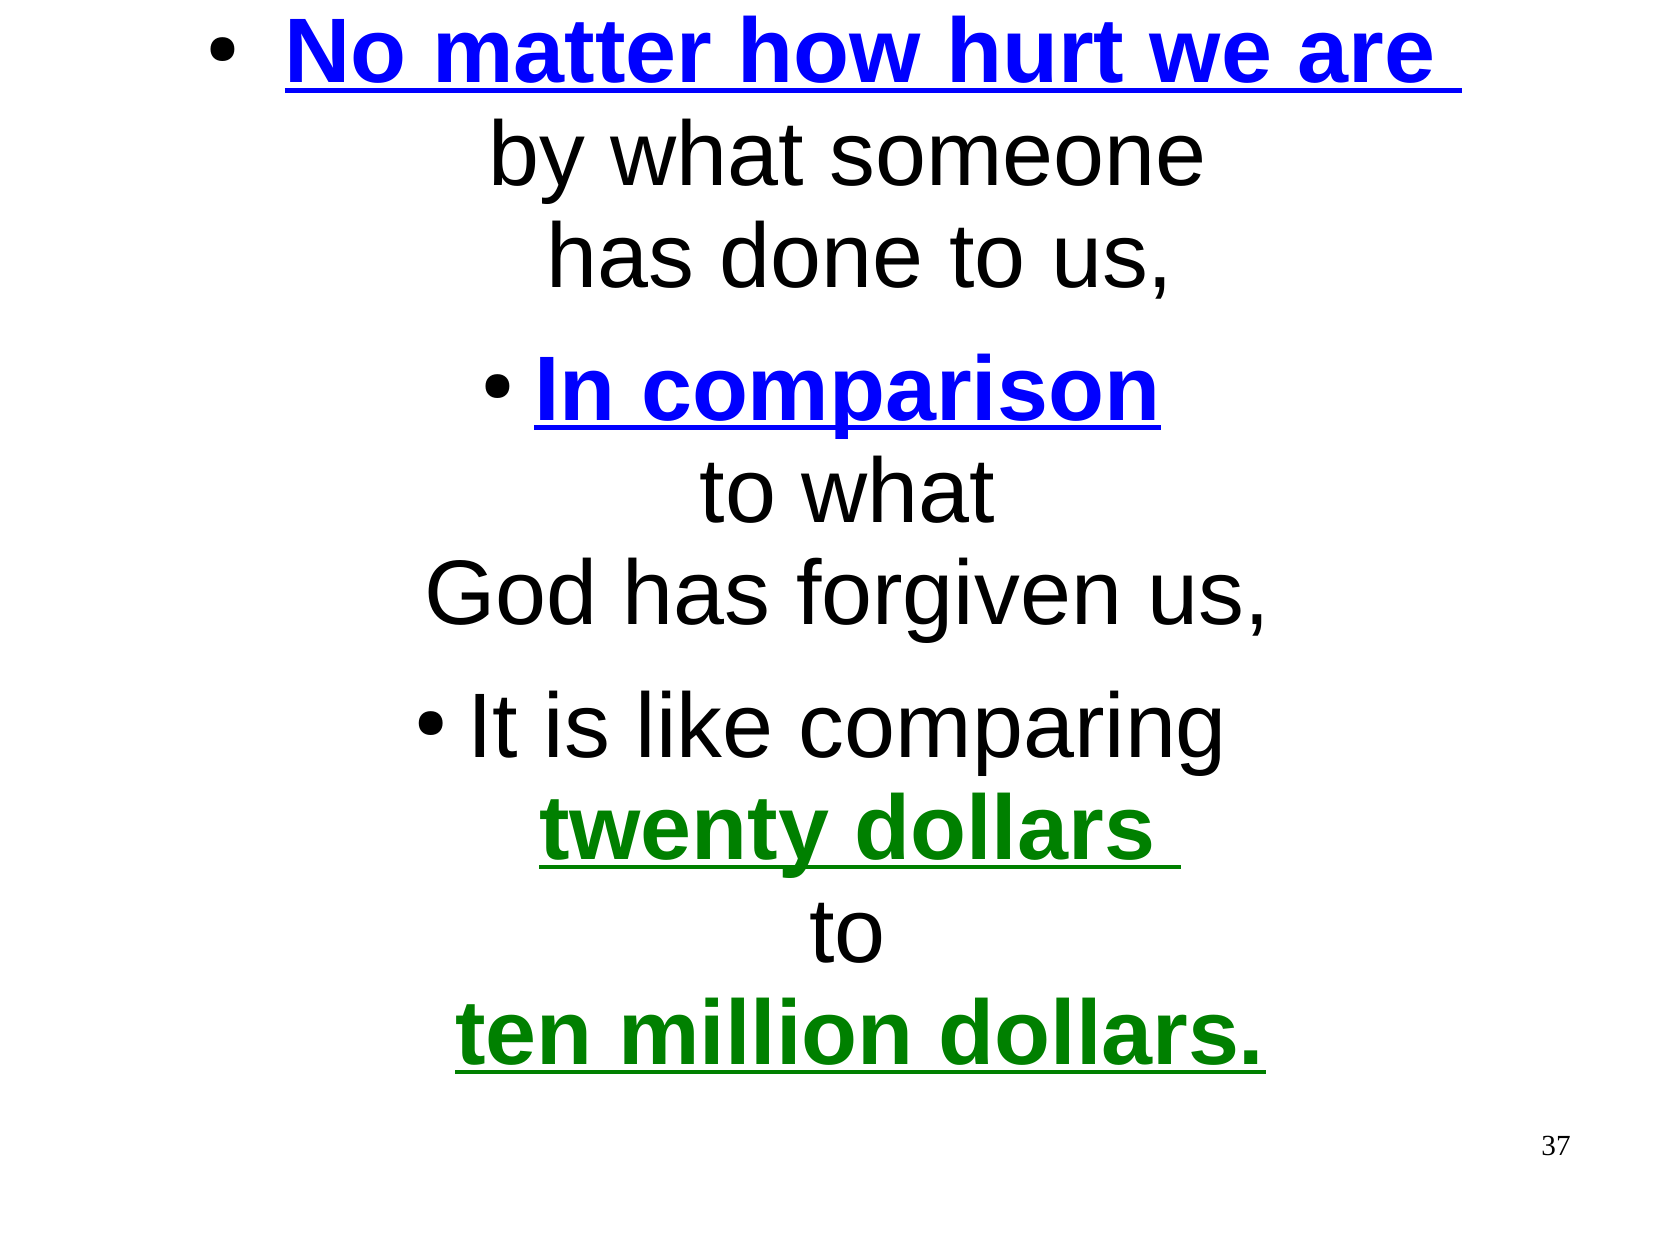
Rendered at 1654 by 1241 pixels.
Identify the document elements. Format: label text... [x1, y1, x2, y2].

list No matter how hurt we are by what someone has done to us, In comparison to what God has forgiven us, It is like comparing twenty dollars to ten million dollars. [0, 0, 1651, 1238]
